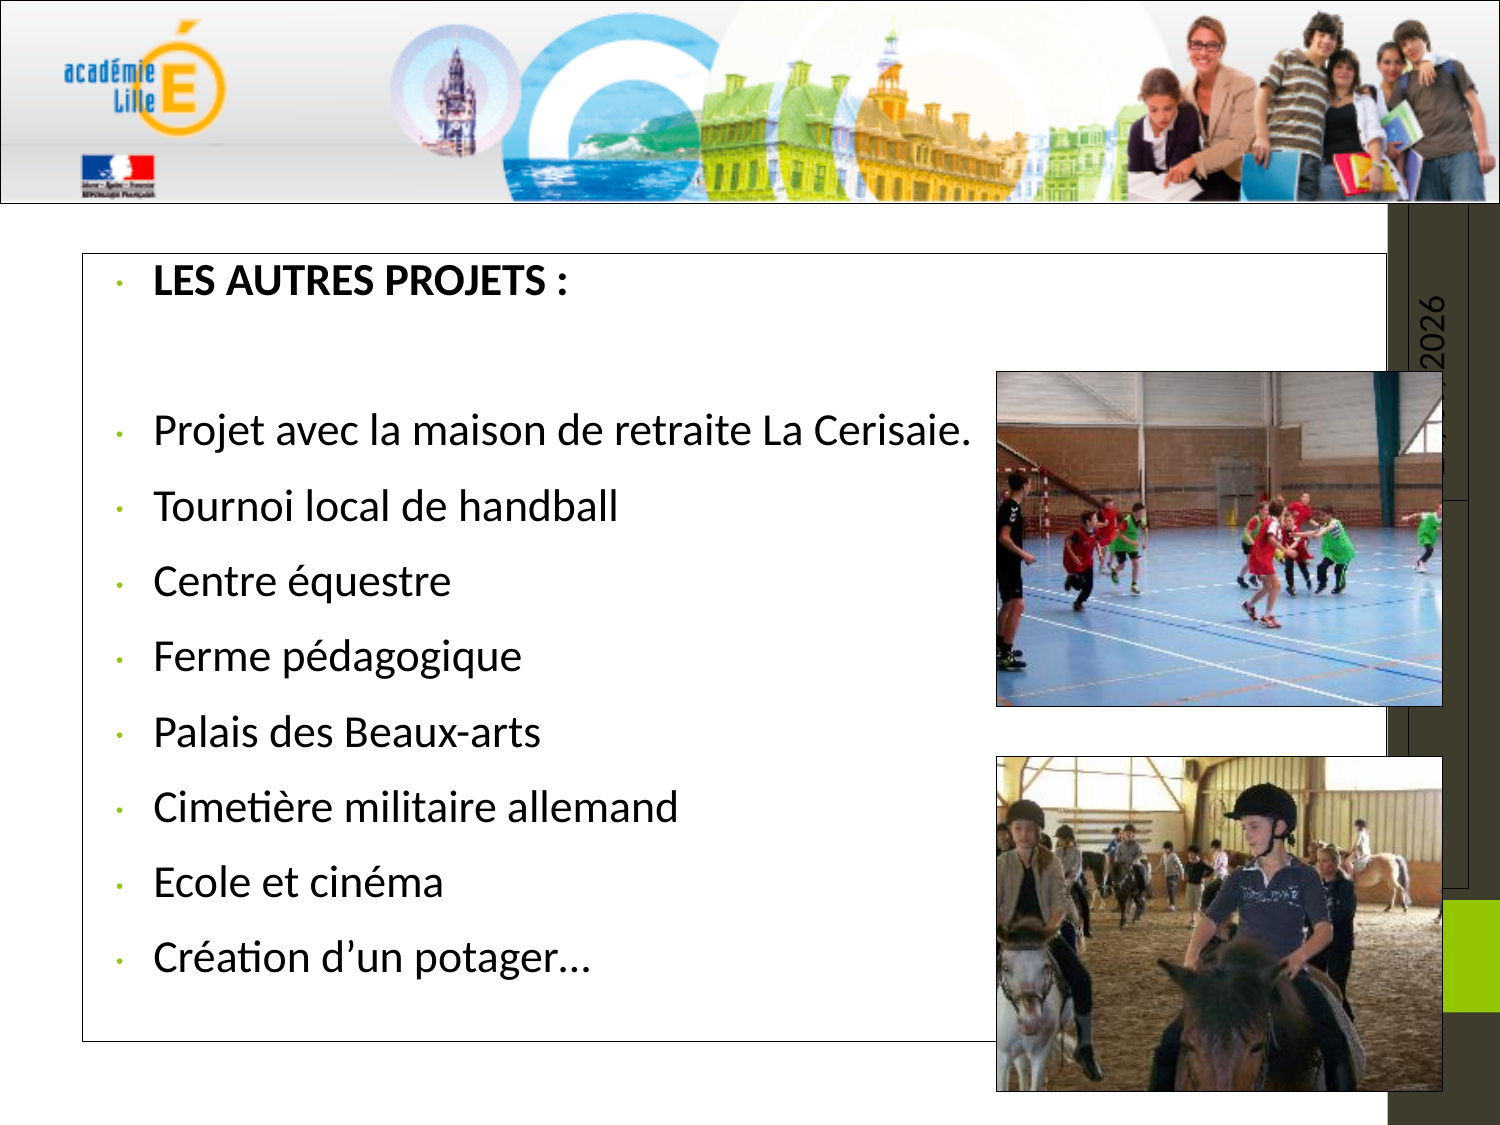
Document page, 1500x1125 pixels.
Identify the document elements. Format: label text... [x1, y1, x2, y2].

picture [996, 756, 1443, 1092]
list LES AUTRES PROJETS : Projet avec la maison de retraite La Cerisaie. Tournoi local de handball Centre équestre Ferme pédagogique Palais des Beaux-arts Cimetière militaire allemand Ecole et cinéma Création d’un potager… [82, 253, 1387, 1042]
picture [996, 371, 1443, 707]
picture [0, 0, 1500, 204]
